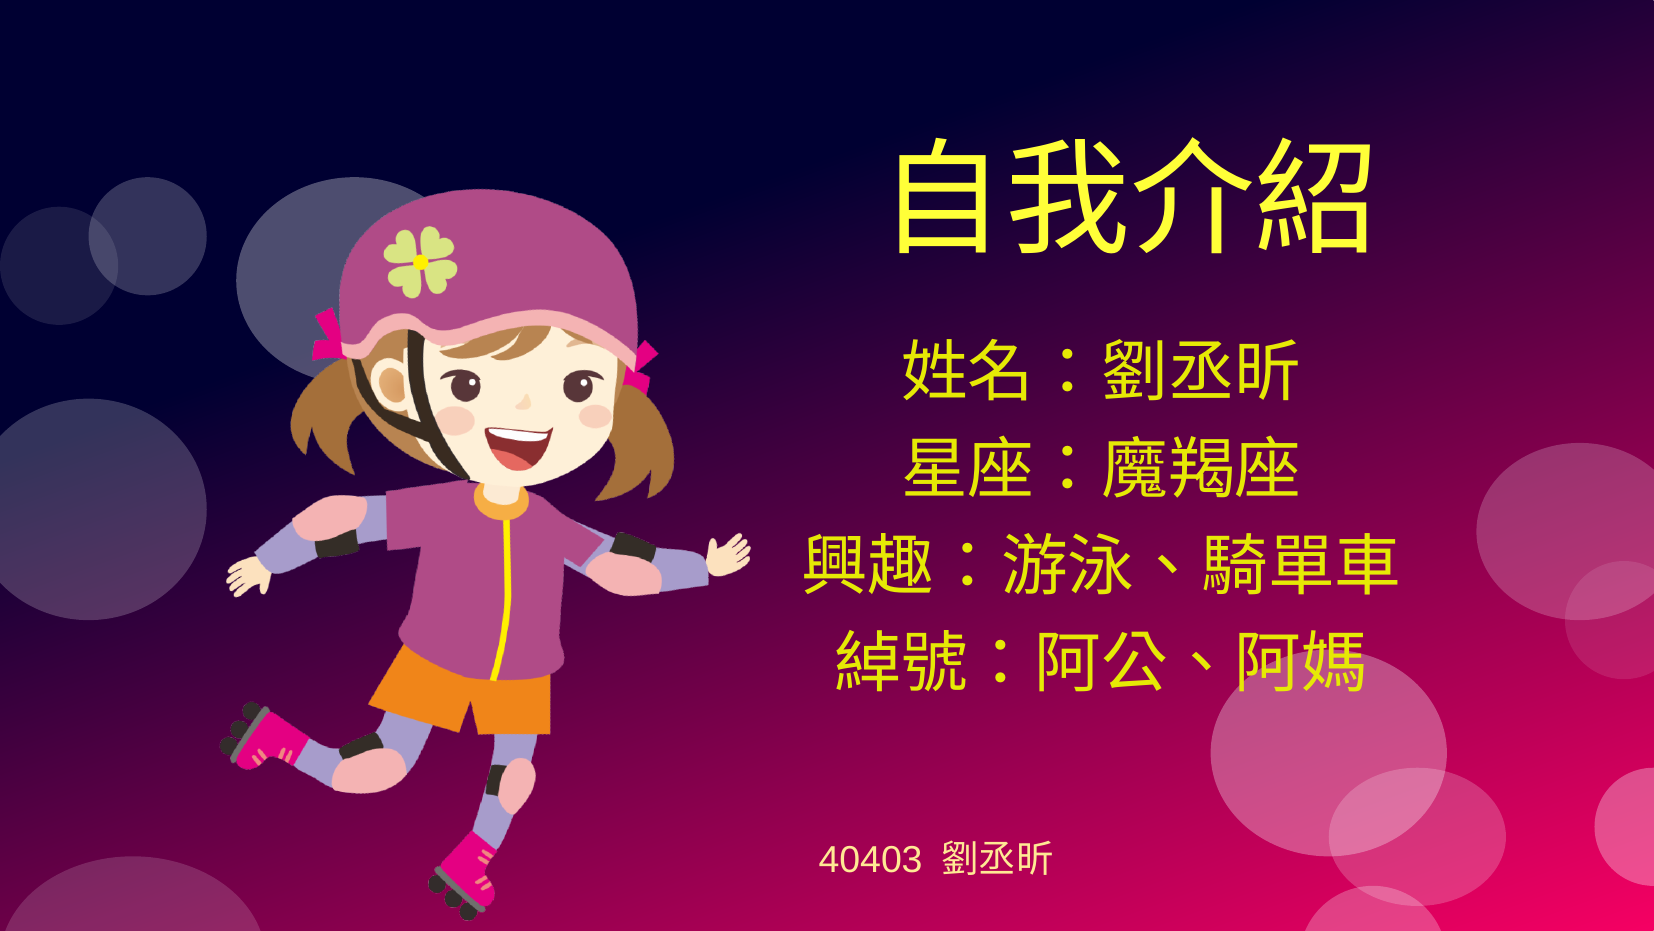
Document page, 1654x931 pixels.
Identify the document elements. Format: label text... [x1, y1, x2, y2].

title 自我介紹 [879, 82, 1388, 242]
picture [175, 154, 804, 931]
subtitle 姓名：劉丞昕 星座：魔羯座 興趣：游泳、騎單車 綽號：阿公、阿媽 [785, 242, 1418, 782]
text_box 40403 劉丞昕 [803, 821, 1188, 886]
